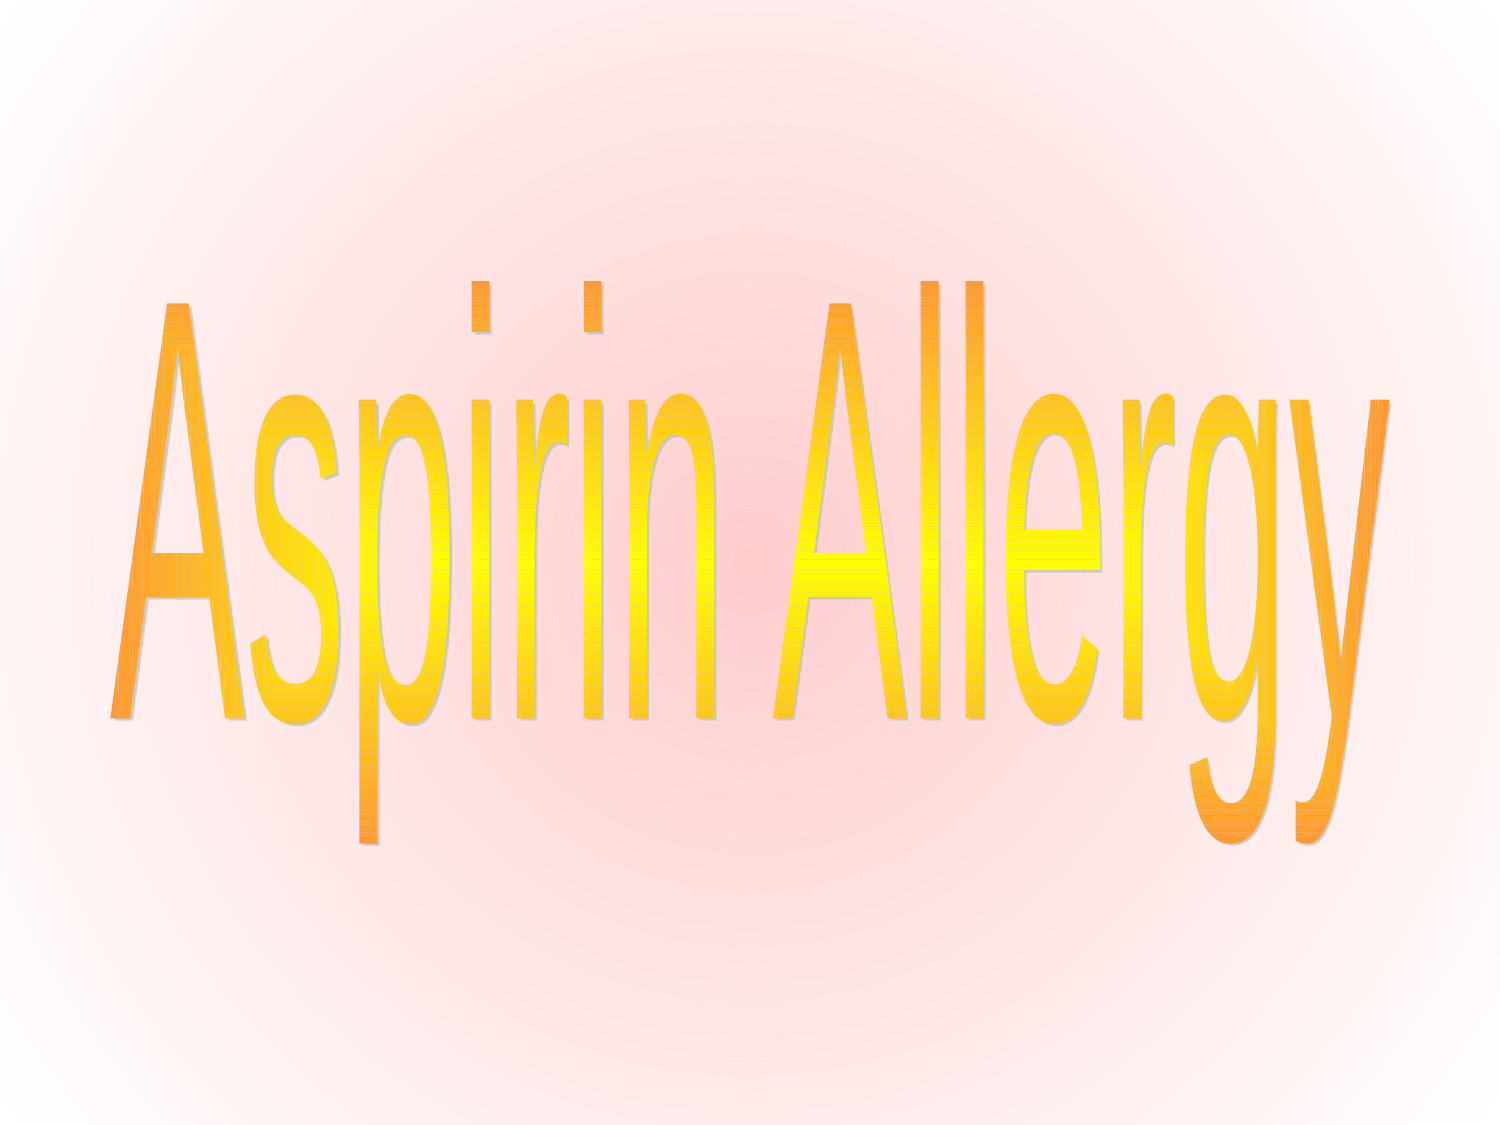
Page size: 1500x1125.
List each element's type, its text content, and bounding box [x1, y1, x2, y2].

text_box Aspirin Allergy [1185, 394, 1276, 844]
text_box Aspirin Allergy [471, 281, 490, 332]
text_box Aspirin Allergy [920, 281, 939, 719]
text_box Aspirin Allergy [110, 303, 245, 719]
text_box Aspirin Allergy [772, 303, 907, 719]
text_box Aspirin Allergy [358, 394, 450, 844]
text_box Aspirin Allergy [471, 399, 490, 719]
text_box Aspirin Allergy [516, 393, 567, 719]
text_box Aspirin Allergy [583, 399, 602, 719]
text_box Aspirin Allergy [1005, 393, 1101, 725]
text_box Aspirin Allergy [628, 393, 715, 719]
text_box Aspirin Allergy [1122, 393, 1174, 719]
text_box Aspirin Allergy [965, 281, 984, 719]
text_box Aspirin Allergy [1289, 399, 1390, 844]
text_box Aspirin Allergy [583, 281, 602, 332]
text_box Aspirin Allergy [250, 394, 339, 725]
